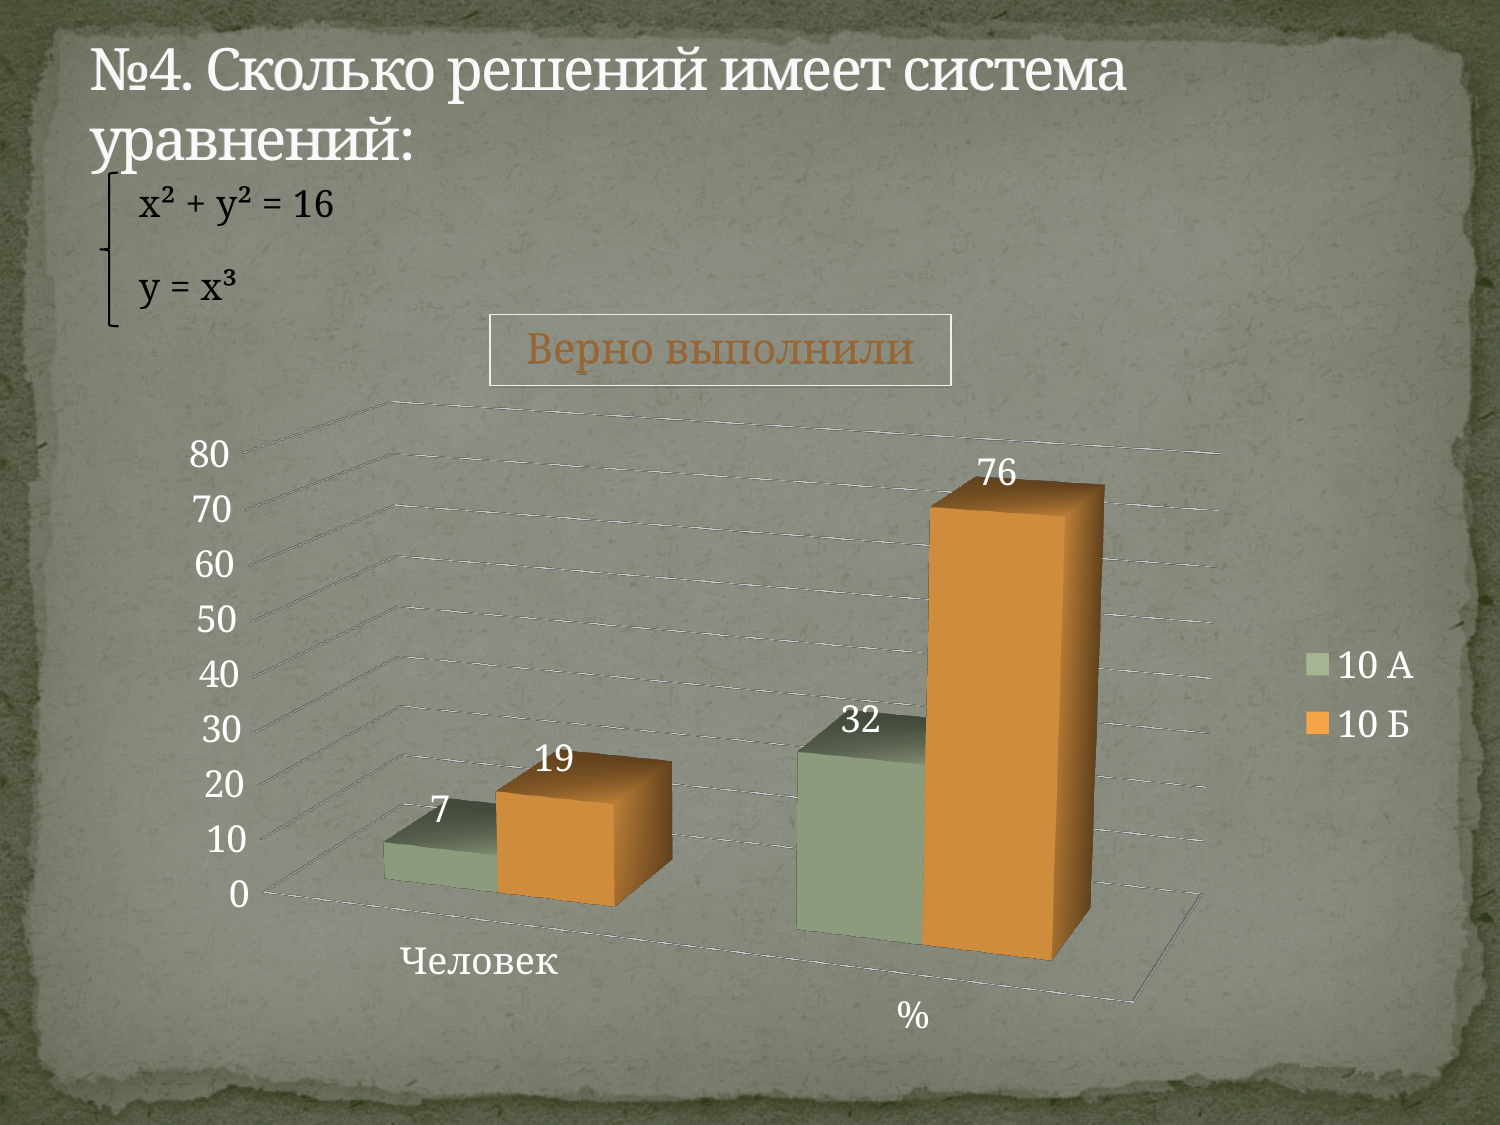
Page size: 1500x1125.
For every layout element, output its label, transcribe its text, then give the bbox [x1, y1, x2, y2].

title №4. Сколько решений имеет система уравнений: [75, 24, 1426, 225]
text_box [100, 160, 751, 233]
text_box Верно выполнили [490, 314, 951, 386]
picture [0, 0, 1500, 1125]
chart [88, 354, 1439, 1040]
text_box y = x³ [123, 255, 491, 316]
text_box x² + y² = 16 [123, 172, 491, 233]
